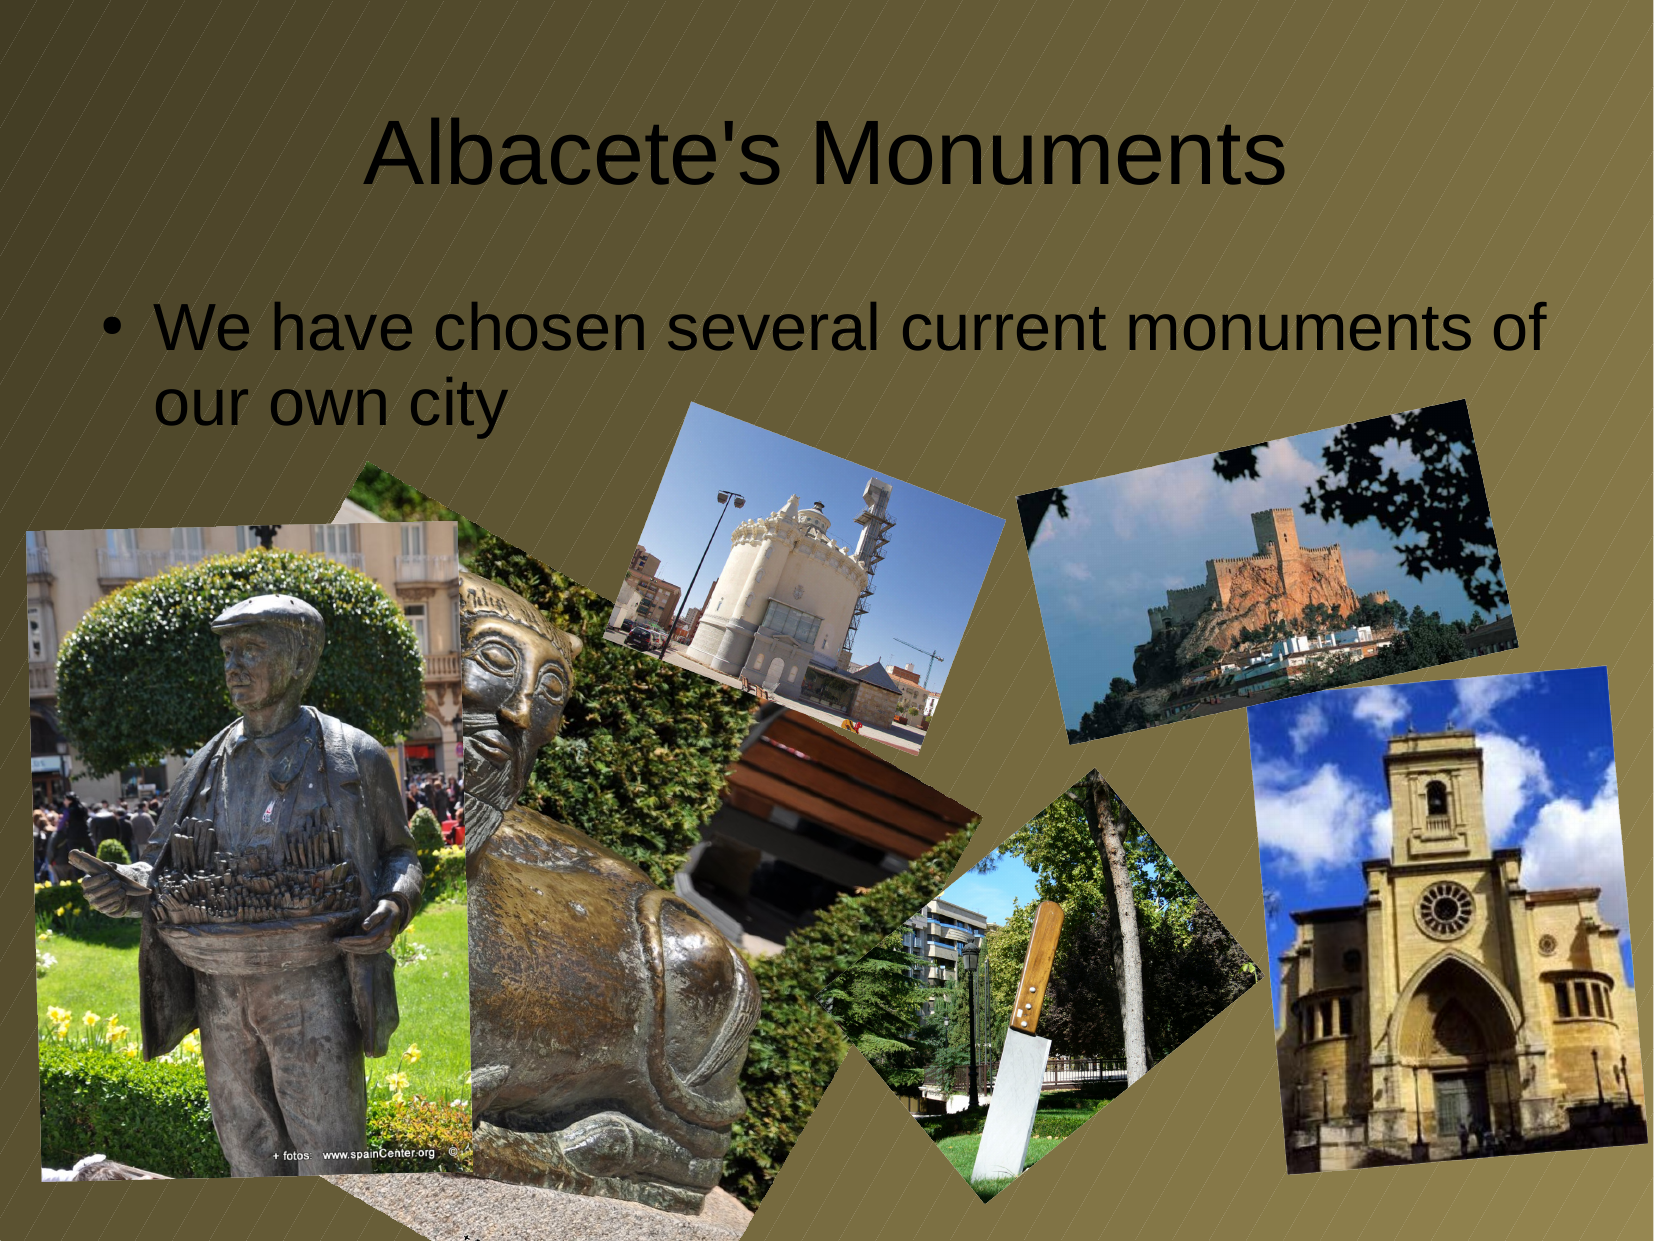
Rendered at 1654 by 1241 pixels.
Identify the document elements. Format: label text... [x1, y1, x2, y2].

title Albacete's Monuments [82, 49, 1571, 257]
picture [1015, 398, 1648, 1175]
picture [25, 401, 1265, 1241]
list We have chosen several current monuments of our own city [82, 290, 1571, 1010]
